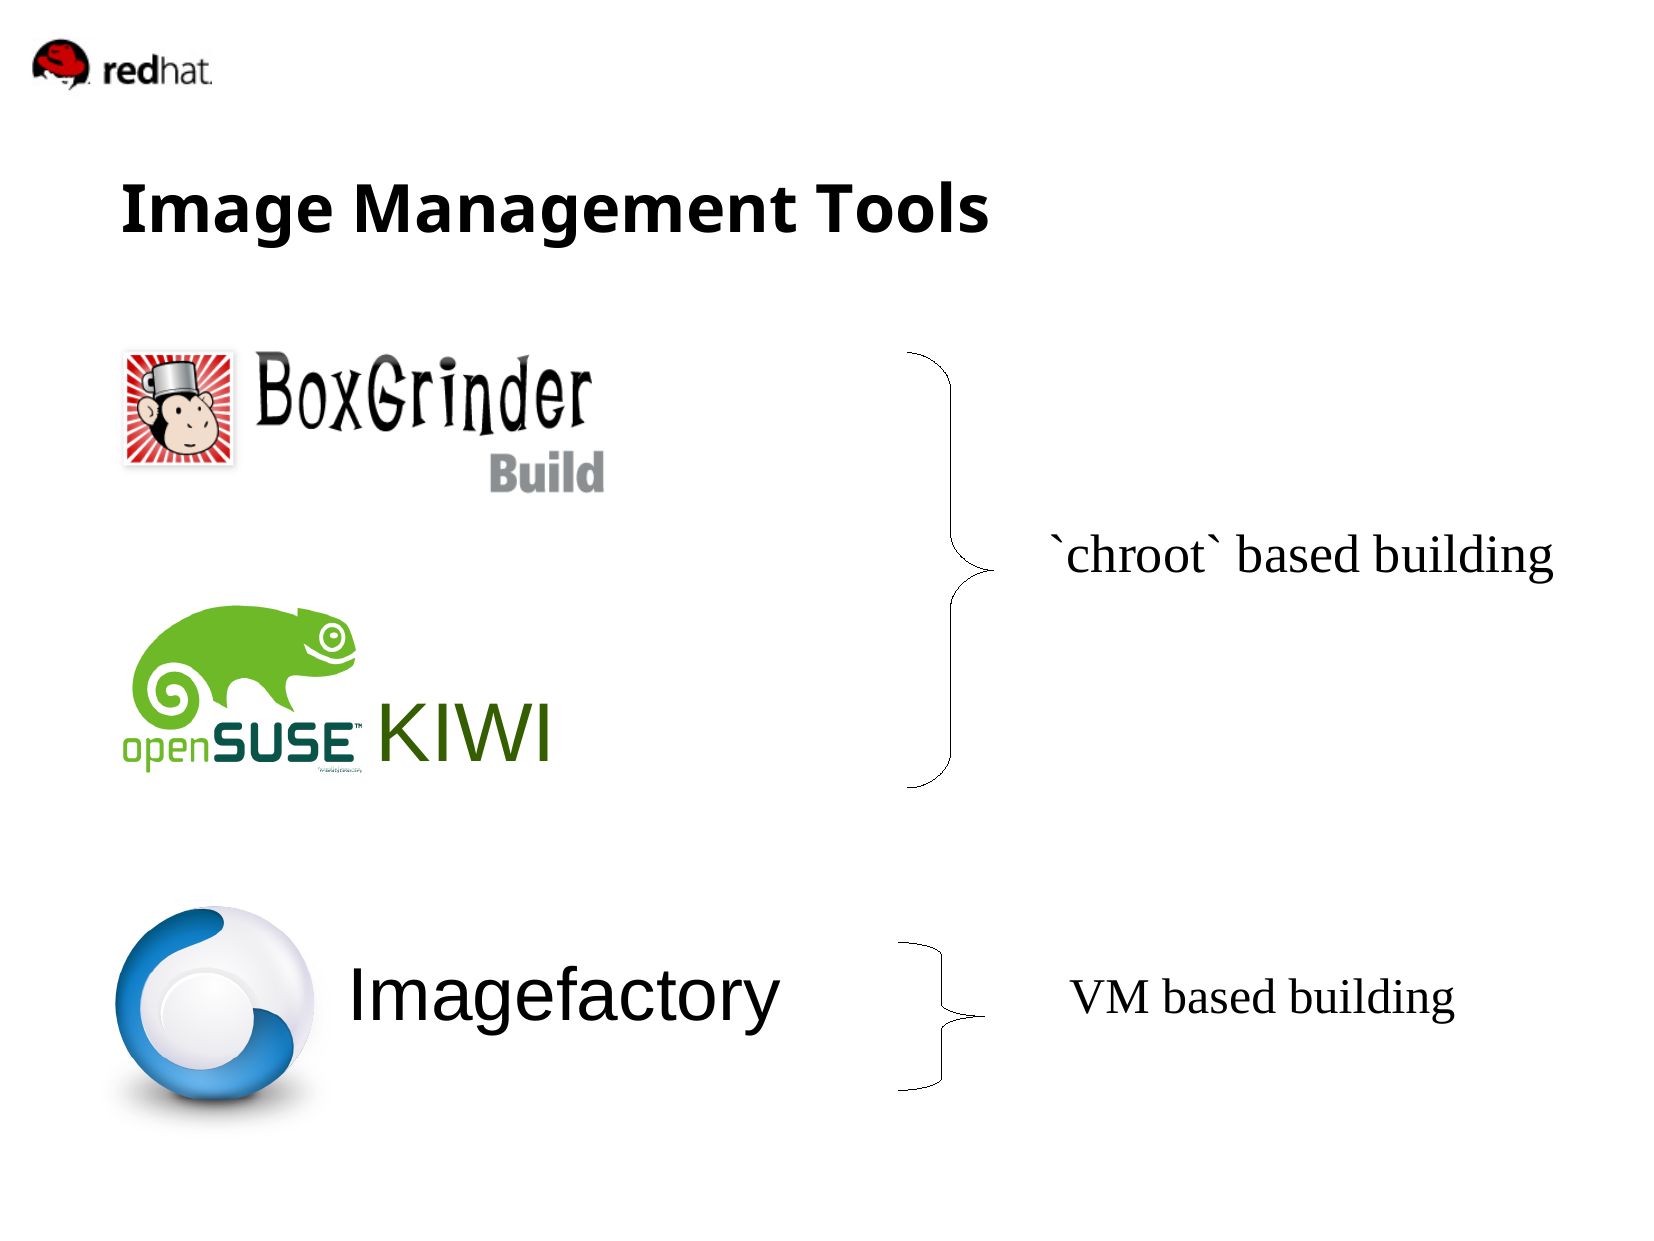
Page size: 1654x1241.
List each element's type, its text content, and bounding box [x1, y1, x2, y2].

picture [108, 334, 612, 510]
text_box VM based building [1069, 969, 1490, 1032]
picture [84, 888, 343, 1142]
text_box `chroot` based building [1049, 524, 1605, 590]
picture [31, 37, 212, 98]
text_box Imagefactory [347, 952, 837, 1071]
title Image Management Tools [121, 102, 1534, 310]
text_box KIWI [375, 685, 829, 906]
picture [123, 605, 362, 773]
